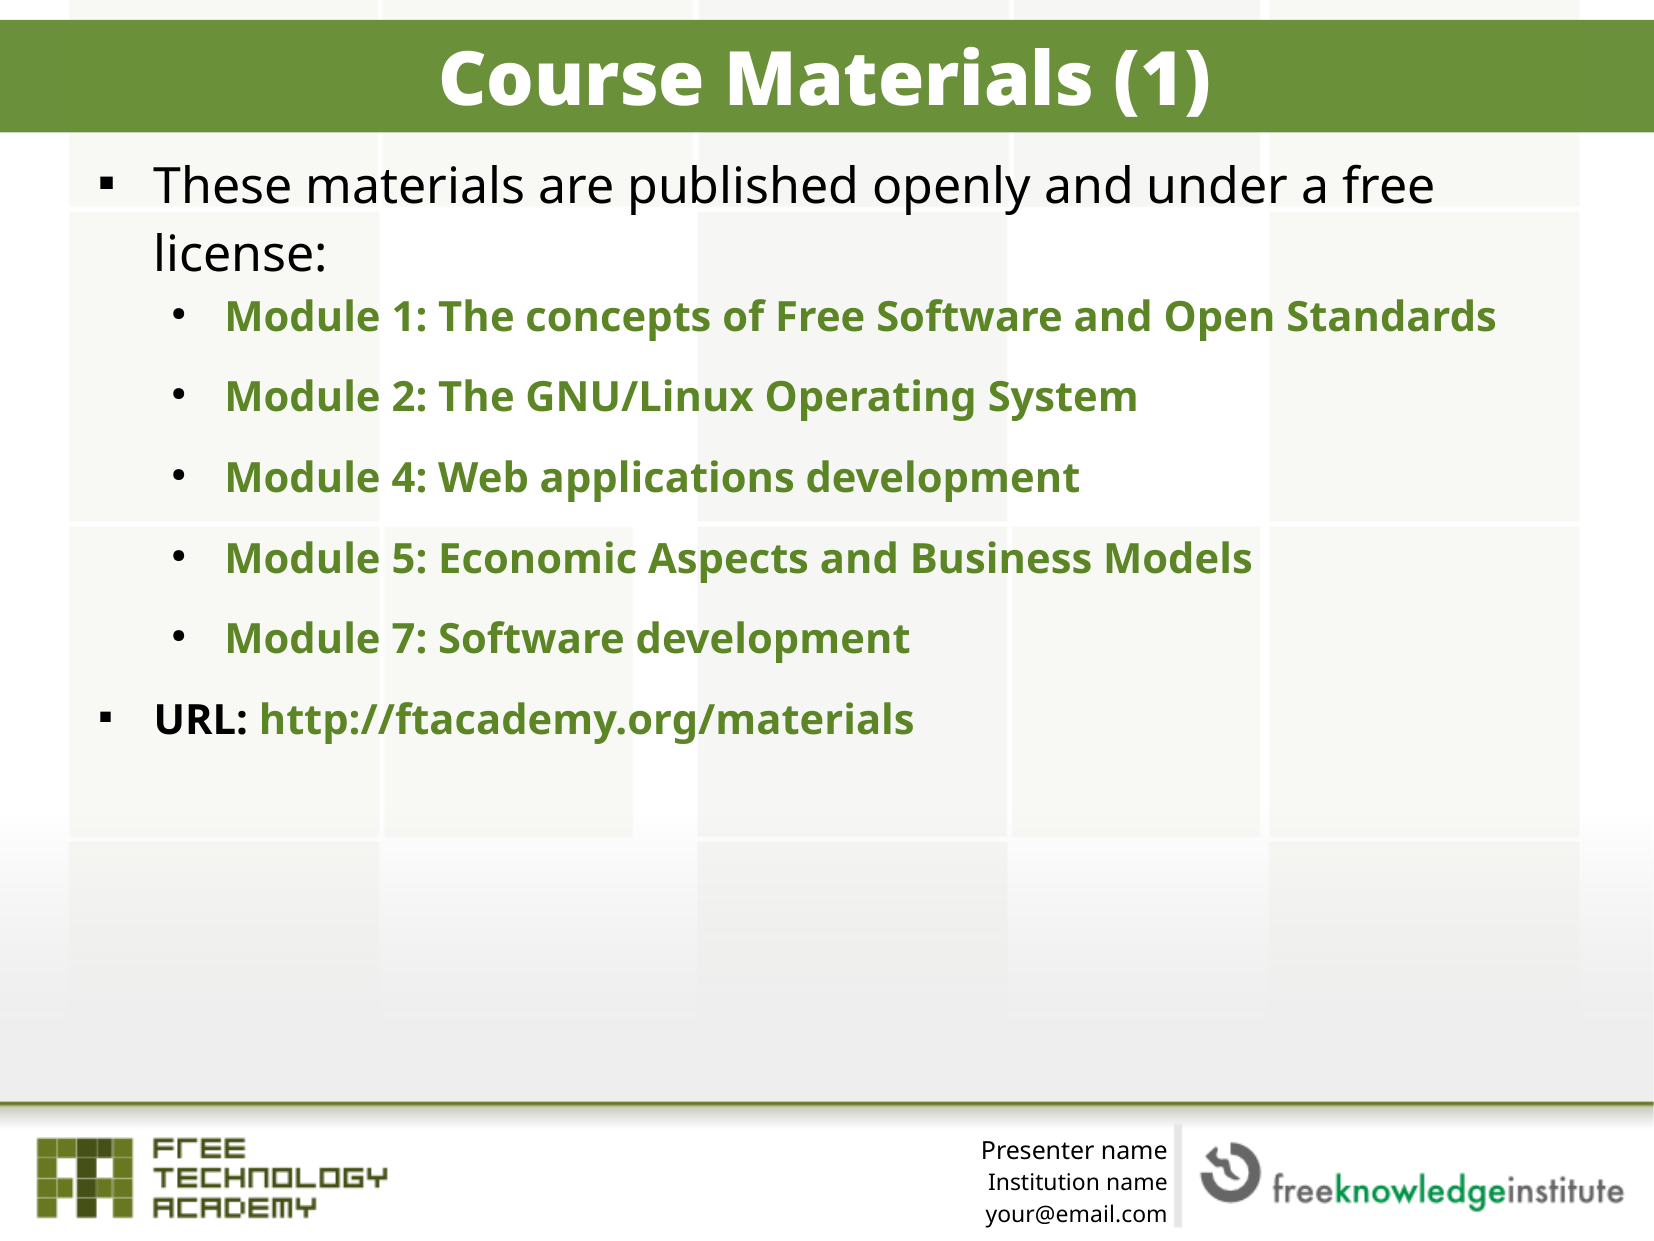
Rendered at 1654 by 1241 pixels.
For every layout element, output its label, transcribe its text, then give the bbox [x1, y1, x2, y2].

picture [0, 133, 1654, 1241]
list These materials are published openly and under a free license: Module 1: The concepts of Free Software and Open Standards Module 2: The GNU/Linux Operating System Module 4: Web applications development Module 5: Economic Aspects and Business Models Module 7: Software development URL: http://ftacademy.org/materials [82, 150, 1571, 1073]
picture [0, 0, 1654, 19]
title Course Materials (1) [37, 32, 1613, 120]
